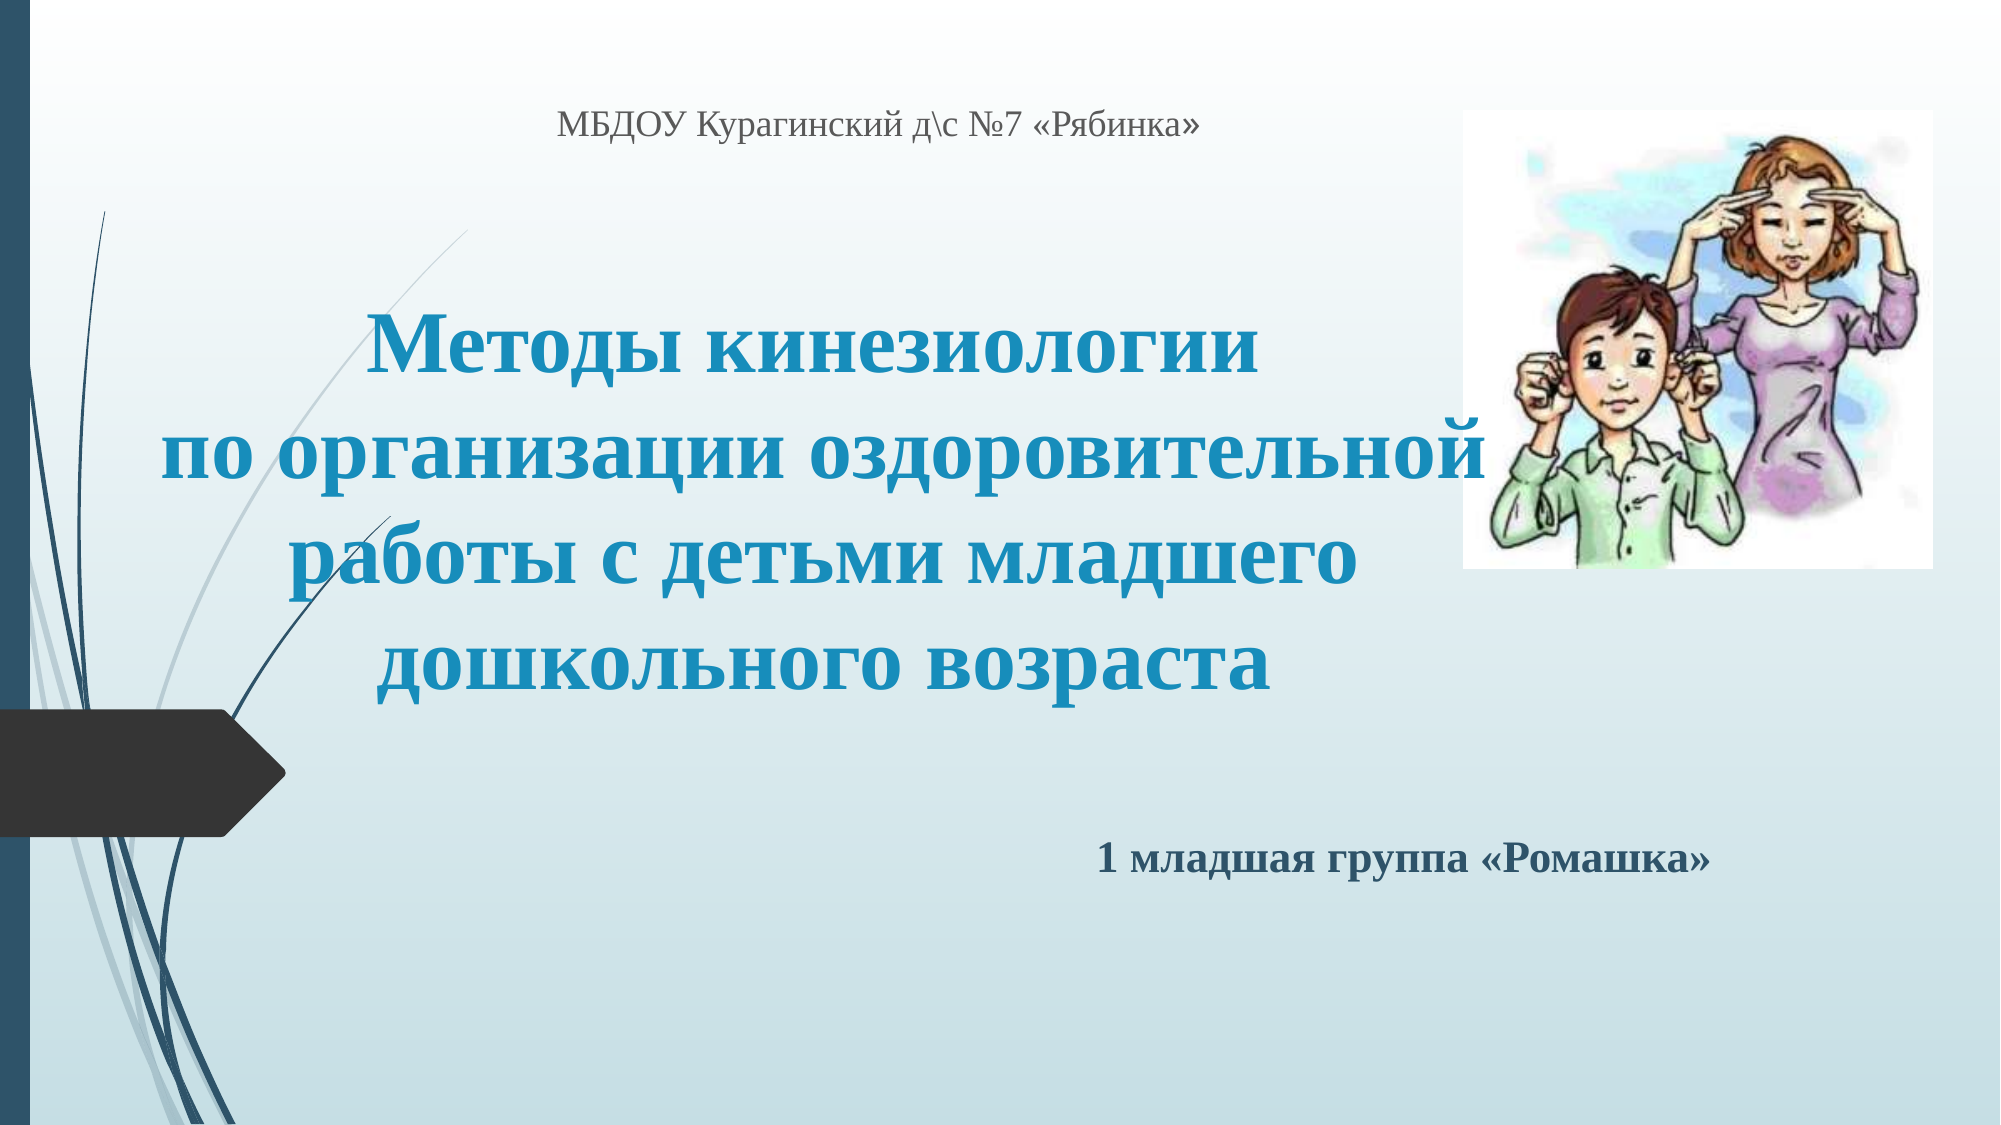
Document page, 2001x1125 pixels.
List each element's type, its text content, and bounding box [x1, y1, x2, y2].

text_box 1 младшая группа «Ромашка» [1081, 820, 2000, 971]
picture [1517, 110, 1933, 569]
text_box МБДОУ Курагинский д\с №7 «Рябинка» [148, 91, 1609, 184]
title Методы кинезиологии по организации оздоровительной работы с детьми младшего дошкольного возраста [131, 184, 1517, 821]
